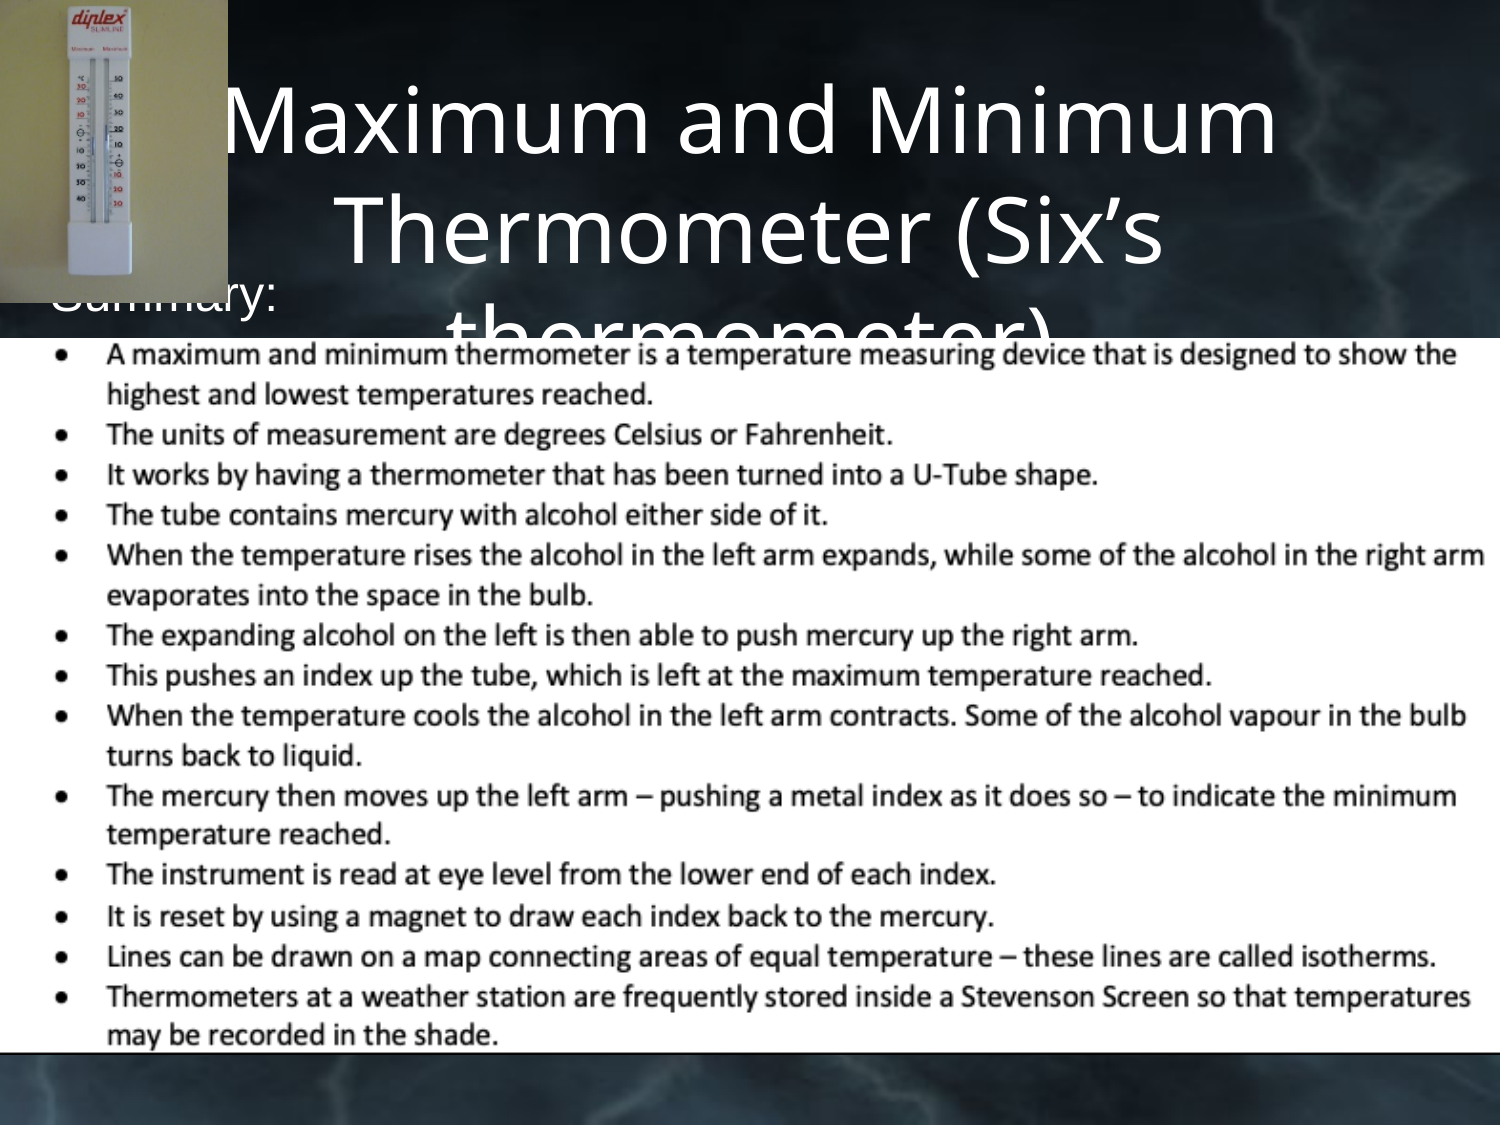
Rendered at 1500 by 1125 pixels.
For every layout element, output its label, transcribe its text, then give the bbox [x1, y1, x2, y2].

picture [0, 0, 228, 303]
picture [0, 339, 1500, 1055]
list Summary: [35, 254, 1465, 338]
title Maximum and Minimum Thermometer (Six’s thermometer) [228, 54, 1465, 243]
